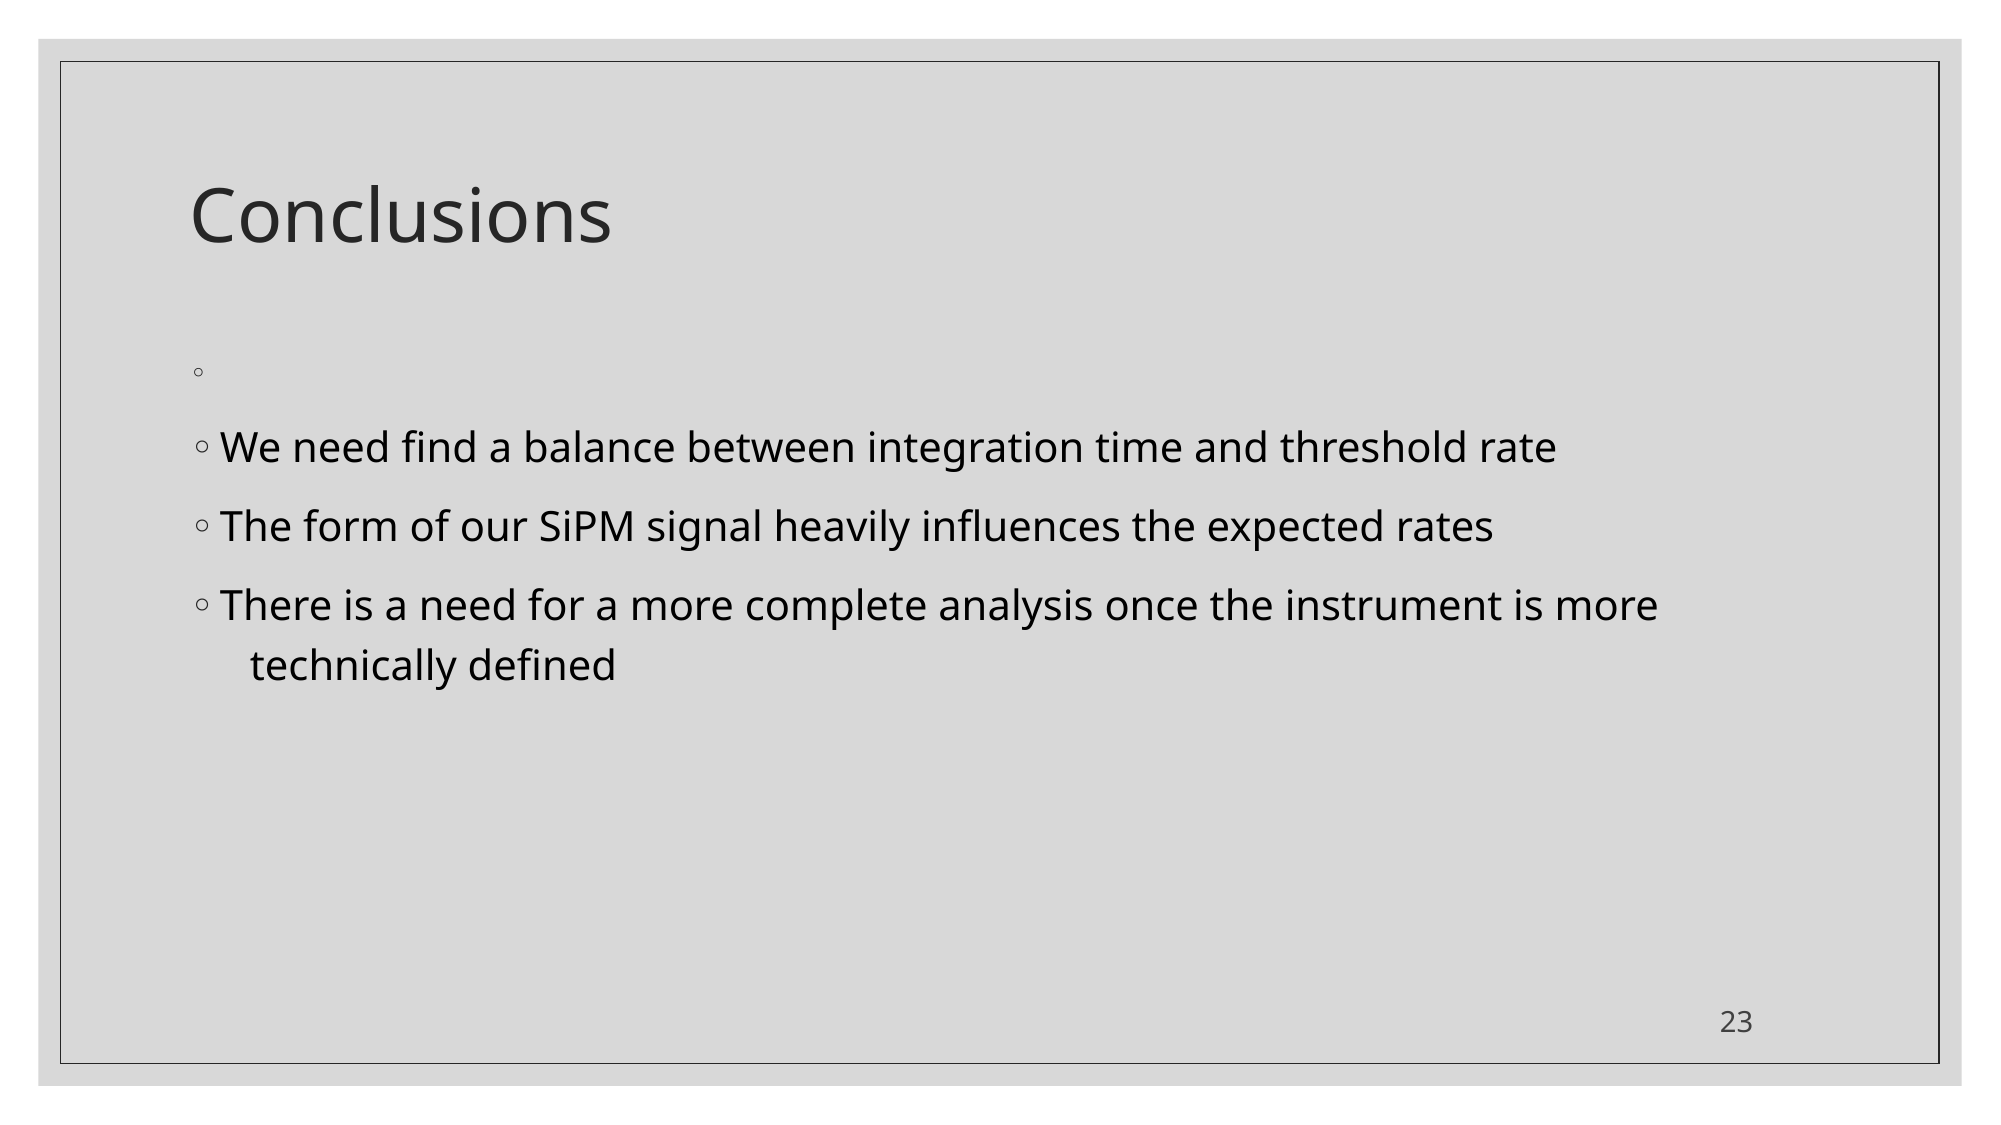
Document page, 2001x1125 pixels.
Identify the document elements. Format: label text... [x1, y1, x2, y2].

text_box [1705, 991, 1843, 1052]
list We need find a balance between integration time and threshold rate The form of our SiPM signal heavily influences the expected rates There is a need for a more complete analysis once the instrument is more technically defined [174, 345, 1825, 977]
title Conclusions [174, 105, 1825, 331]
